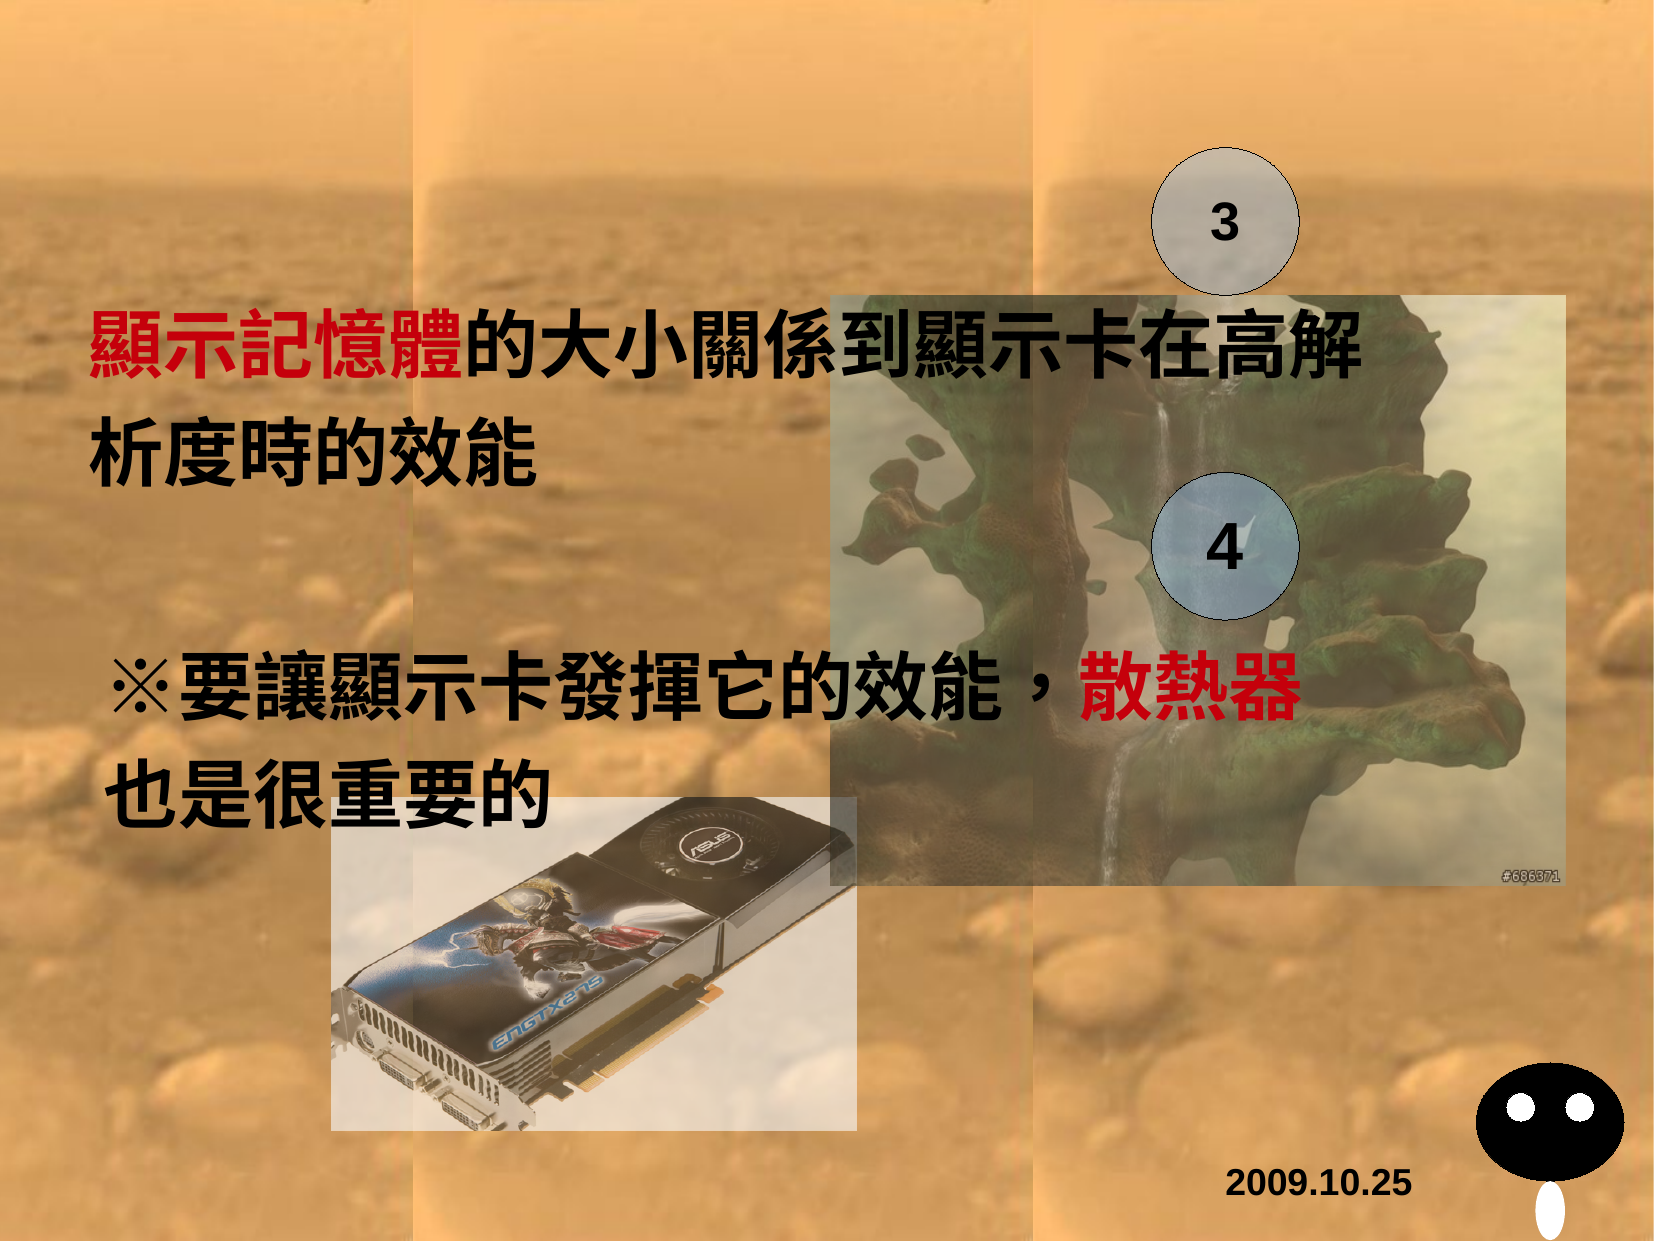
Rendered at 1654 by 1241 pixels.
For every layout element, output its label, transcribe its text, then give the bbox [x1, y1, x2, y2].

text_box ※要讓顯示卡發揮它的效能，散熱器也是很重要的 [88, 620, 1323, 815]
picture [0, 0, 1654, 1241]
text_box 4 [1151, 472, 1300, 621]
text_box 顯示記憶體的大小關係到顯示卡在高解析度時的效能 [73, 277, 1418, 473]
text_box 3 [1151, 147, 1300, 296]
